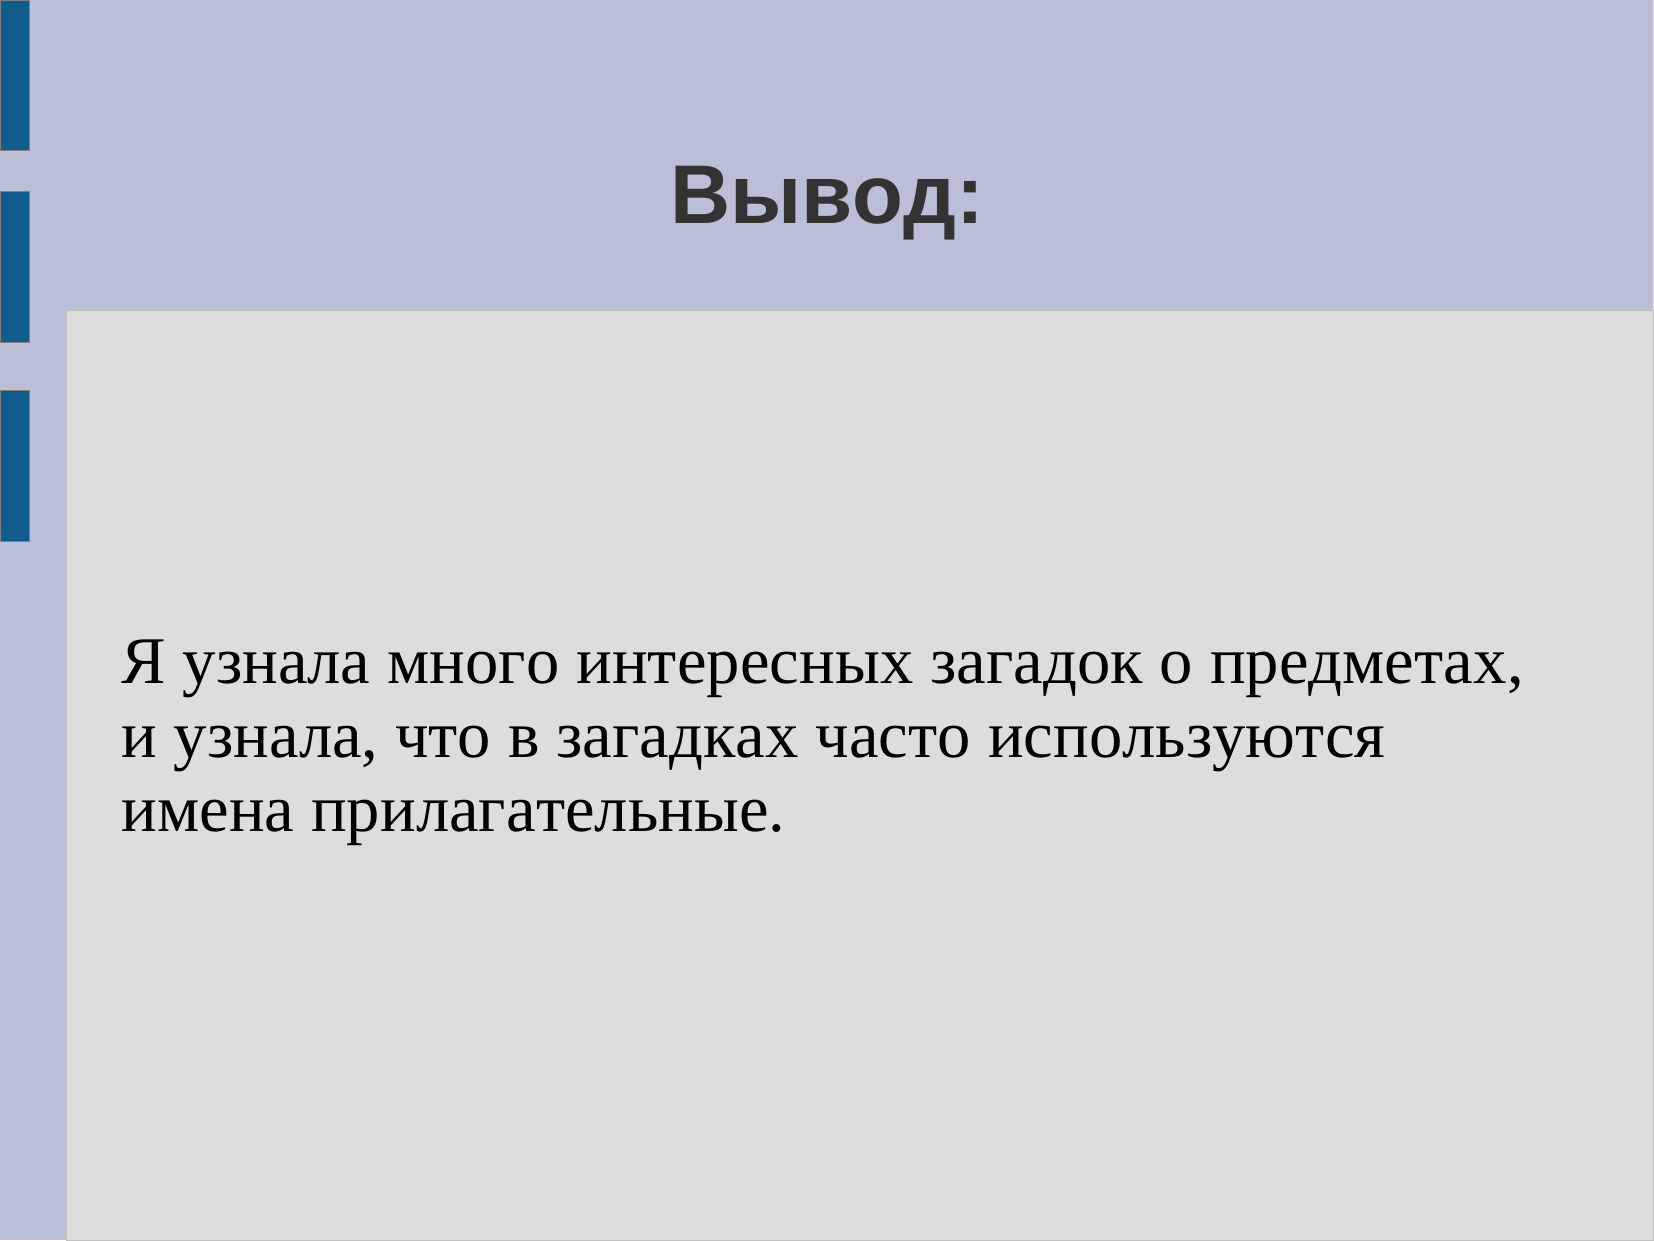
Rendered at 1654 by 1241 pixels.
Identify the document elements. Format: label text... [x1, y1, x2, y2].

subtitle Я узнала много интересных загадок о предметах, и узнала, что в загадках часто используются имена прилагательные. [121, 344, 1534, 1127]
title Вывод: [121, 91, 1534, 299]
